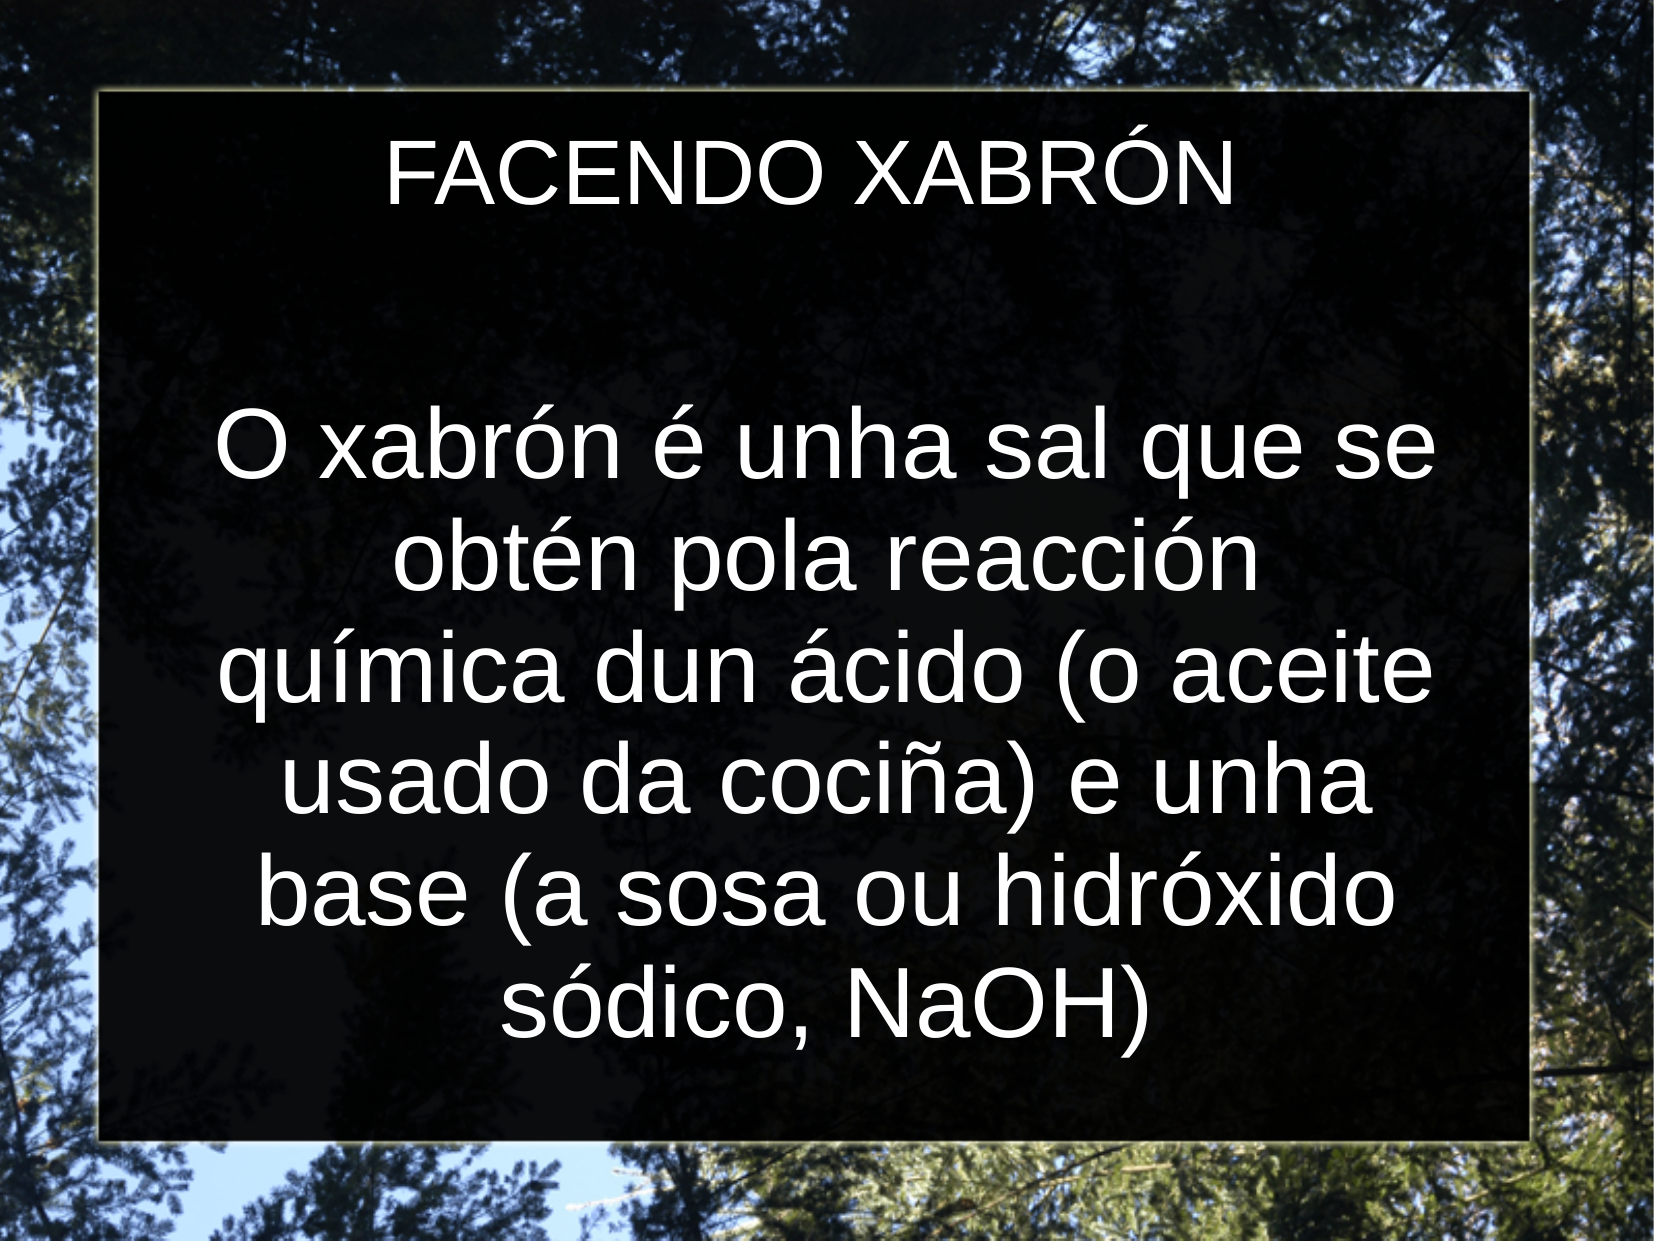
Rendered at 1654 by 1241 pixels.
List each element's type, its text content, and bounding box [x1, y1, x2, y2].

title FACENDO XABRÓN [88, 88, 1536, 257]
picture [0, 0, 1654, 1241]
subtitle O xabrón é unha sal que se obtén pola reacción química dun ácido (o aceite usado da cociña) e unha base (a sosa ou hidróxido sódico, NaOH) [206, 324, 1447, 1123]
